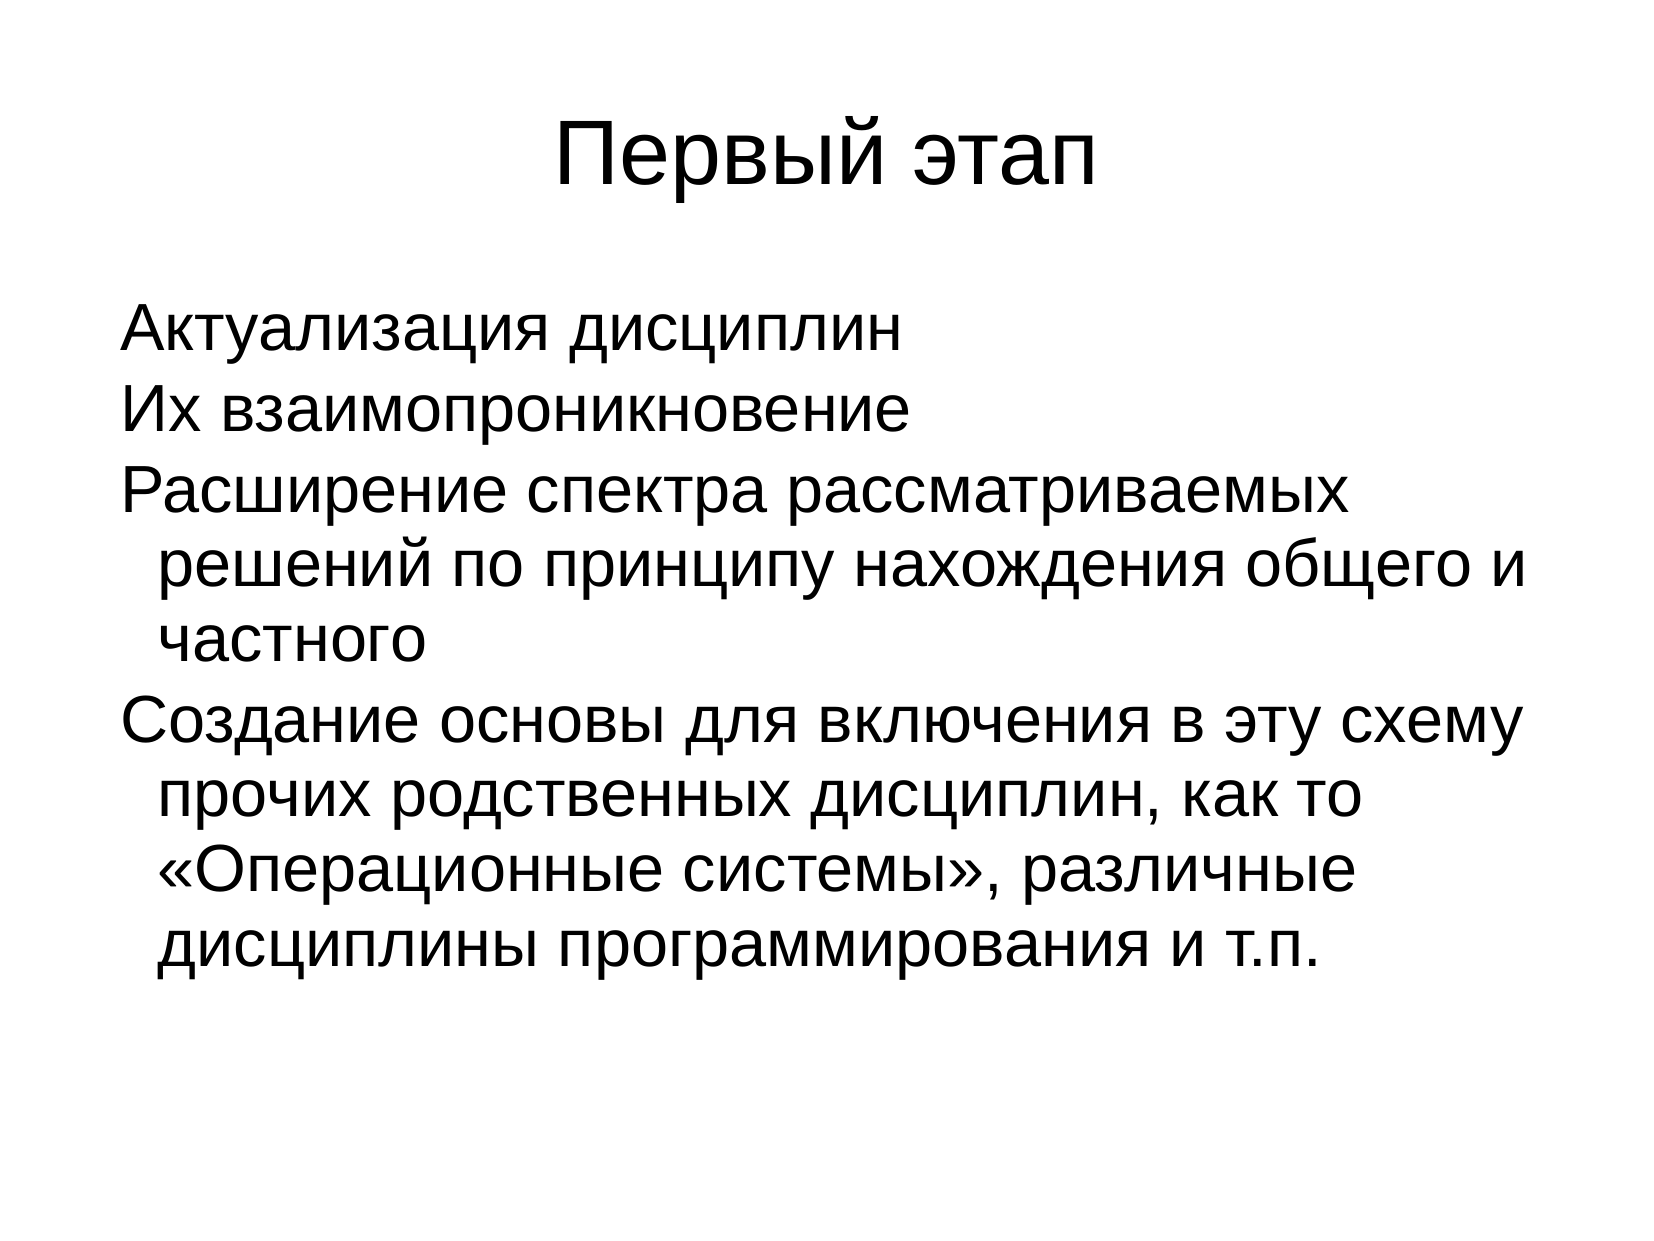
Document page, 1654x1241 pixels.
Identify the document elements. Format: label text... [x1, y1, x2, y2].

title Первый этап [82, 56, 1571, 250]
list Актуализация дисциплин Их взаимопроникновение Расширение спектра рассматриваемых решений по принципу нахождения общего и частного Создание основы для включения в эту схему прочих родственных дисциплин, как то «Операционные системы», различные дисциплины программирования и т.п. [82, 290, 1571, 1094]
